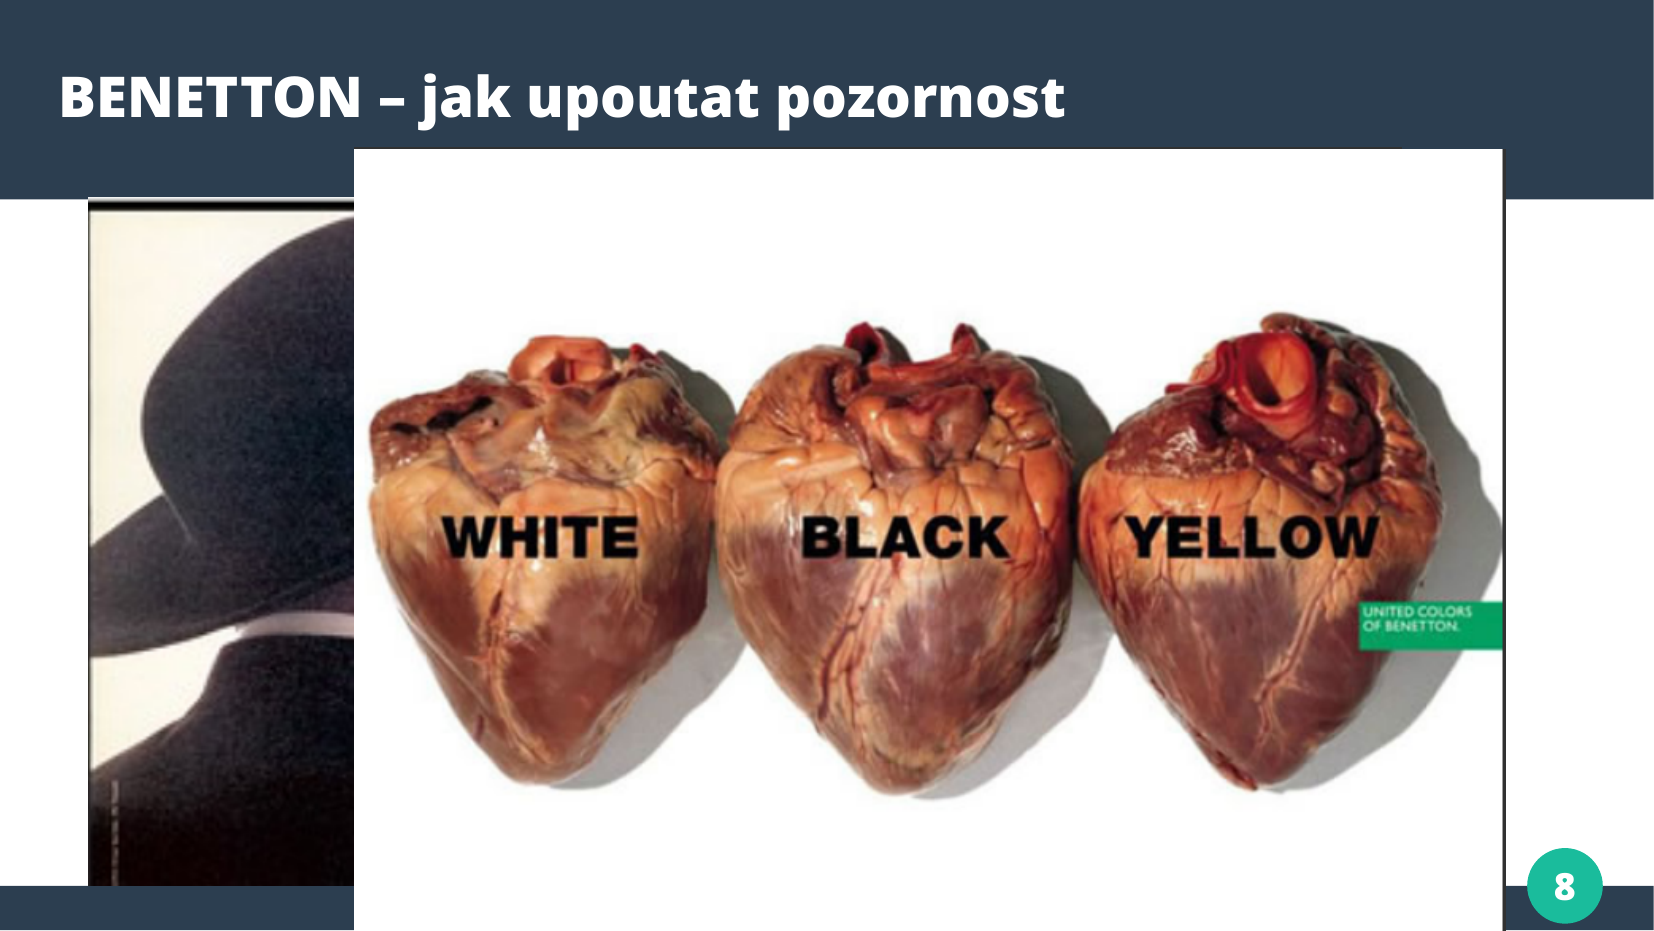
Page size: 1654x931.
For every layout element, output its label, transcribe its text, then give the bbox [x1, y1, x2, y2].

picture [88, 147, 1506, 931]
title BENETTON – jak upoutat pozornost [59, 37, 1595, 155]
